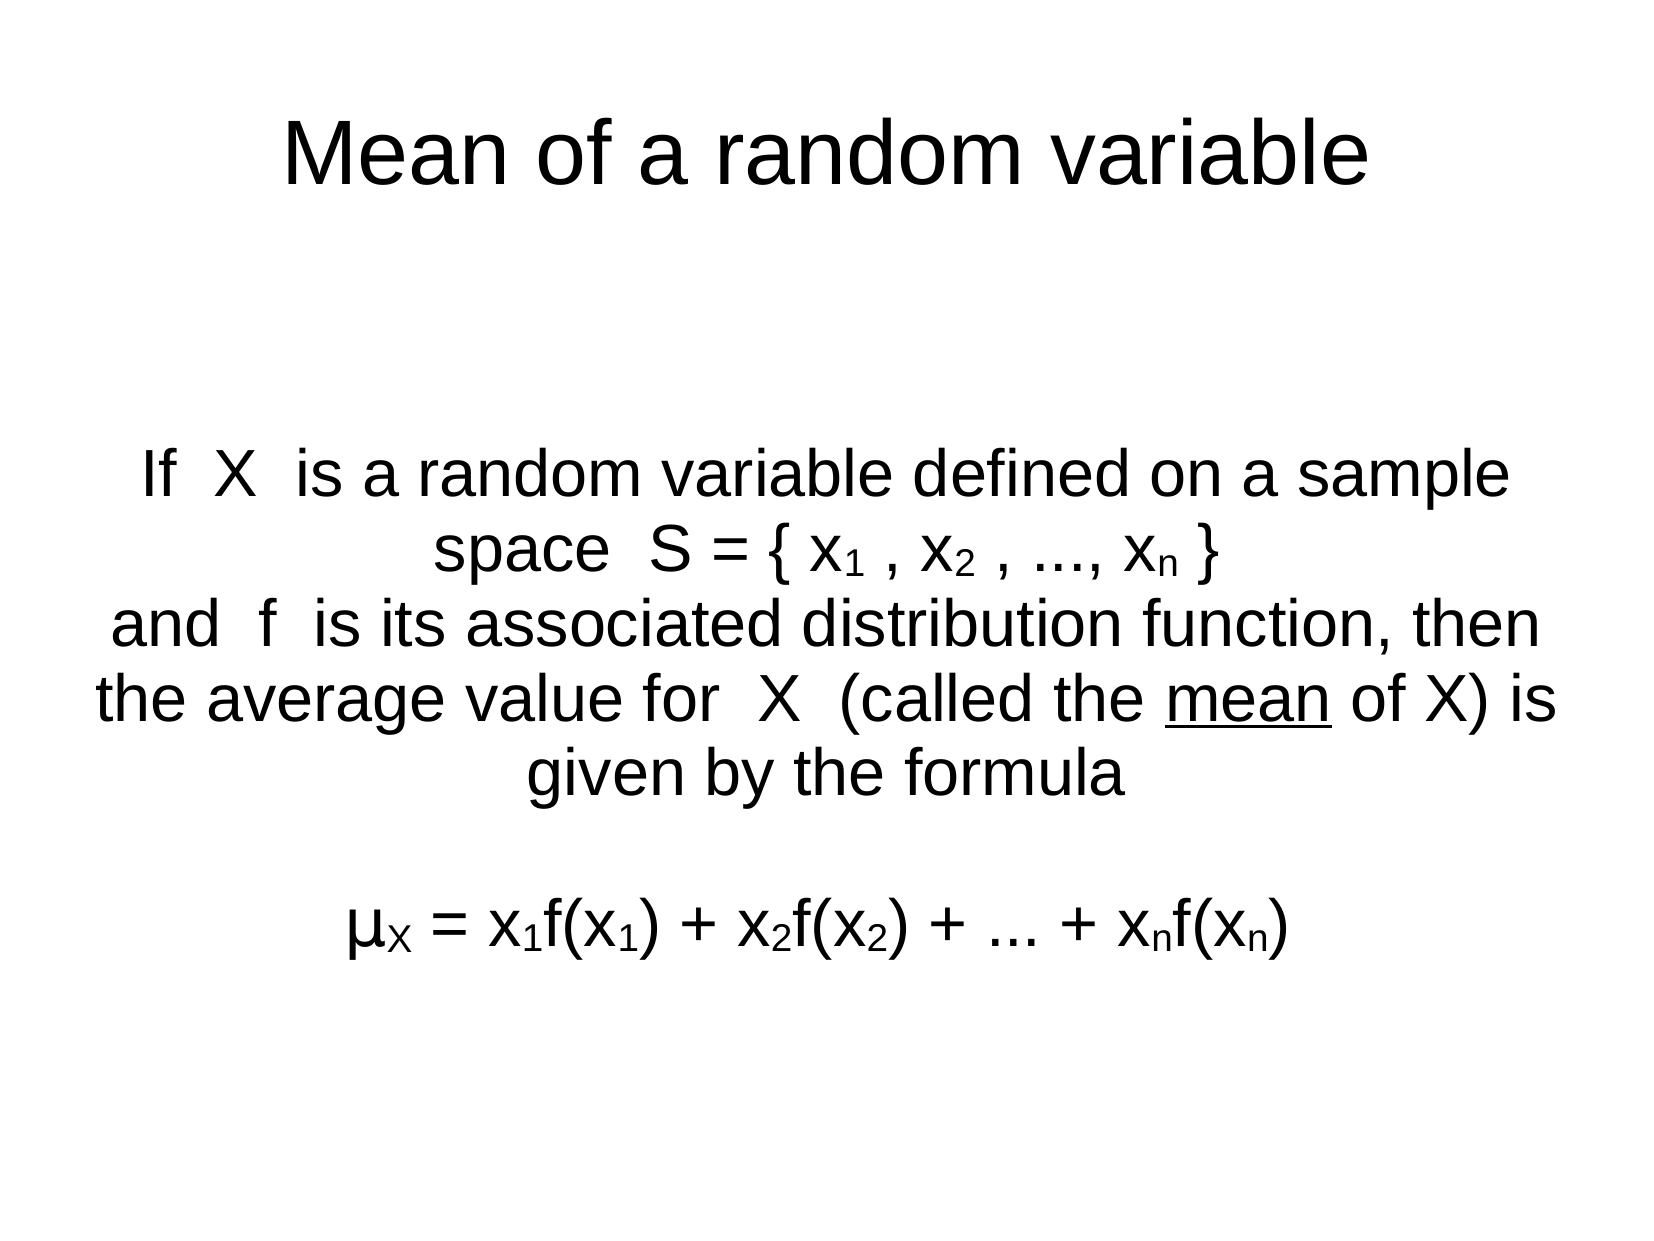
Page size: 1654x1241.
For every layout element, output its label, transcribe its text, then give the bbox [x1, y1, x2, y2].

subtitle If X is a random variable defined on a sample space S = { x1 , x2 , ..., xn } and f is its associated distribution function, then the average value for X (called the mean of X) is given by the formula μX = x1f(x1) + x2f(x2) + ... + xnf(xn) [82, 297, 1571, 1102]
title Mean of a random variable [82, 49, 1571, 257]
